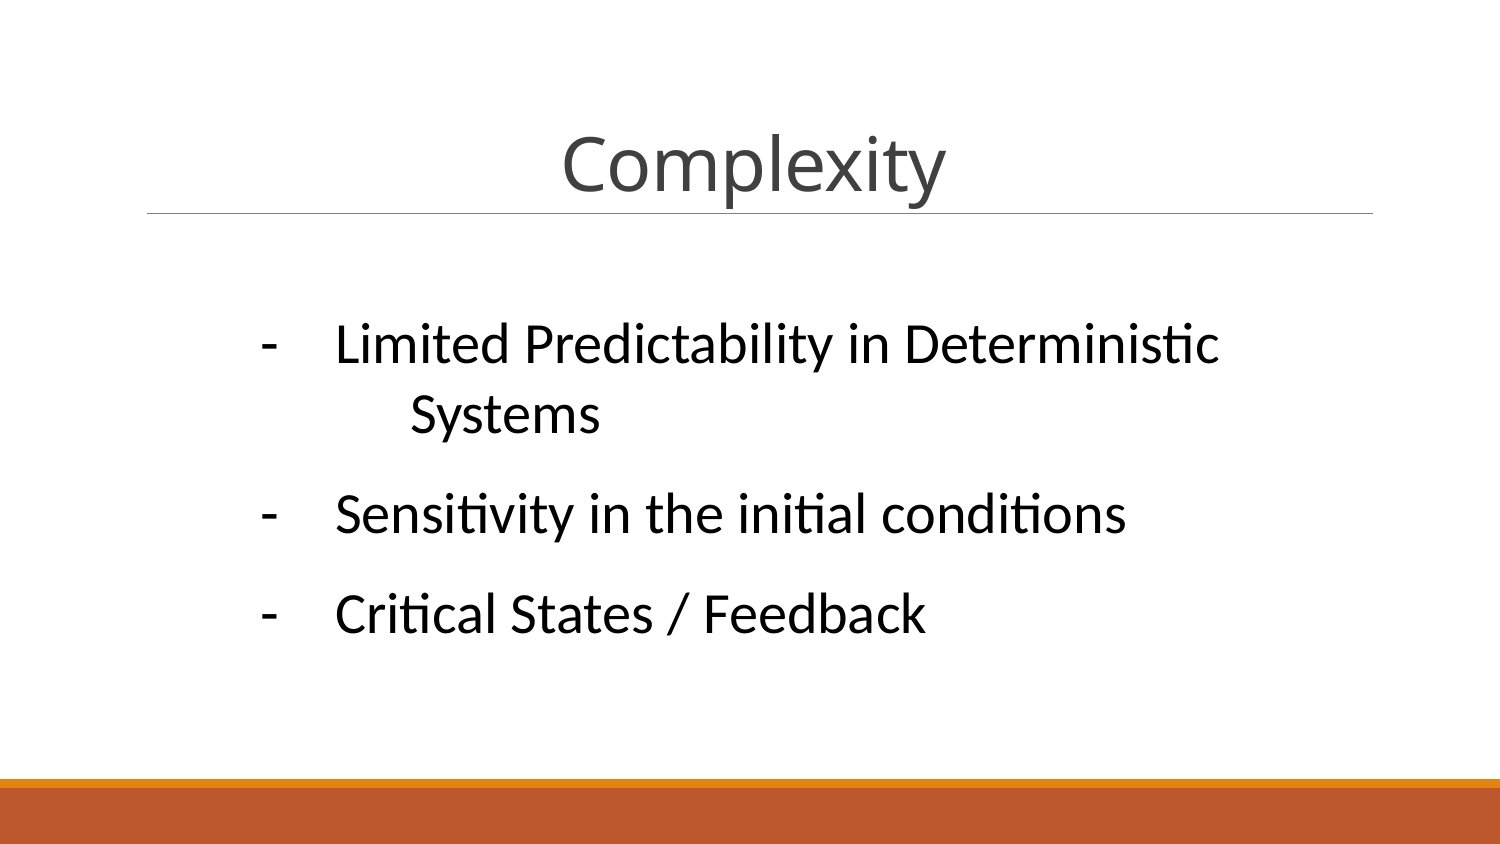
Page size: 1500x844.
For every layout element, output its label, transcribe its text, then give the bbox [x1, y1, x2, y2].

title Complexity [134, 35, 1373, 214]
text_box Limited Predictability in Deterministic Systems Sensitivity in the initial conditions Critical States / Feedback [244, 227, 1256, 688]
